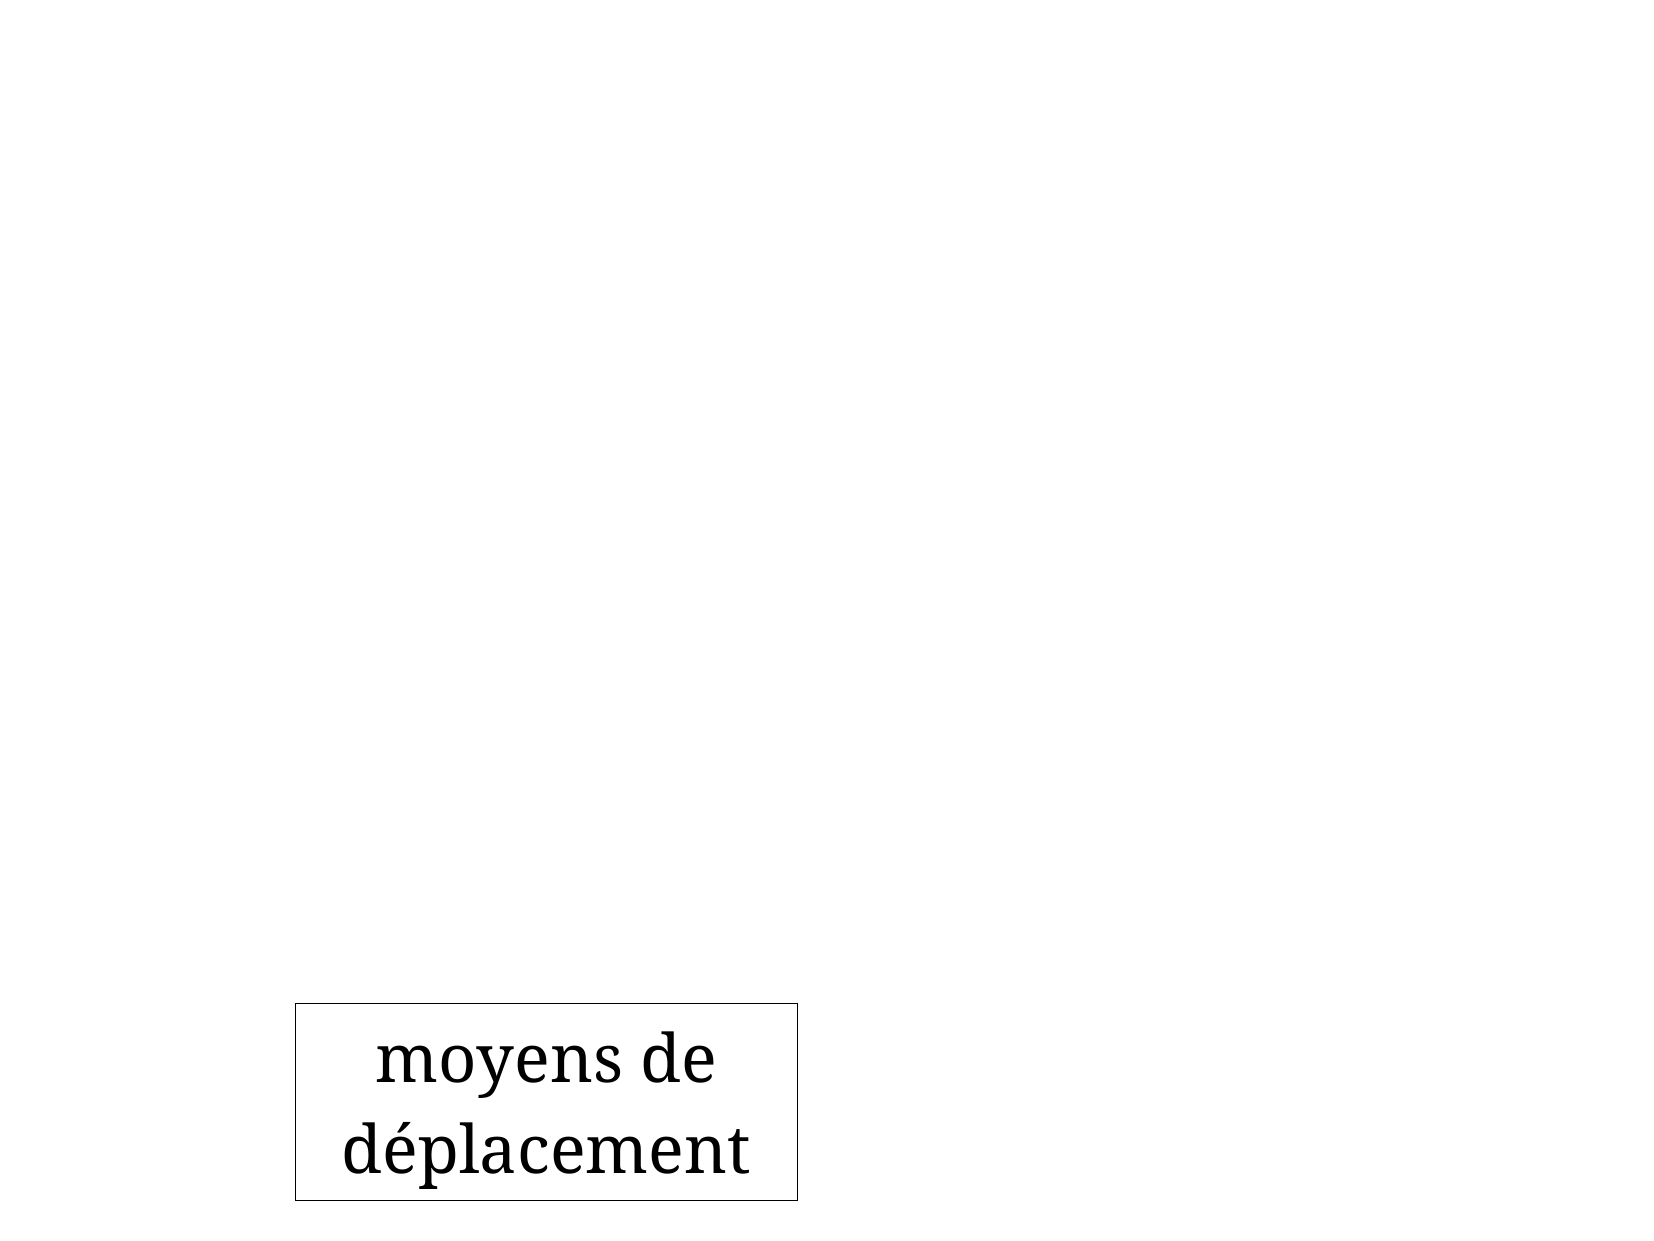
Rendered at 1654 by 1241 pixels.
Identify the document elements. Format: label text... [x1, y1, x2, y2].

text_box moyens de déplacement [295, 1003, 798, 1199]
